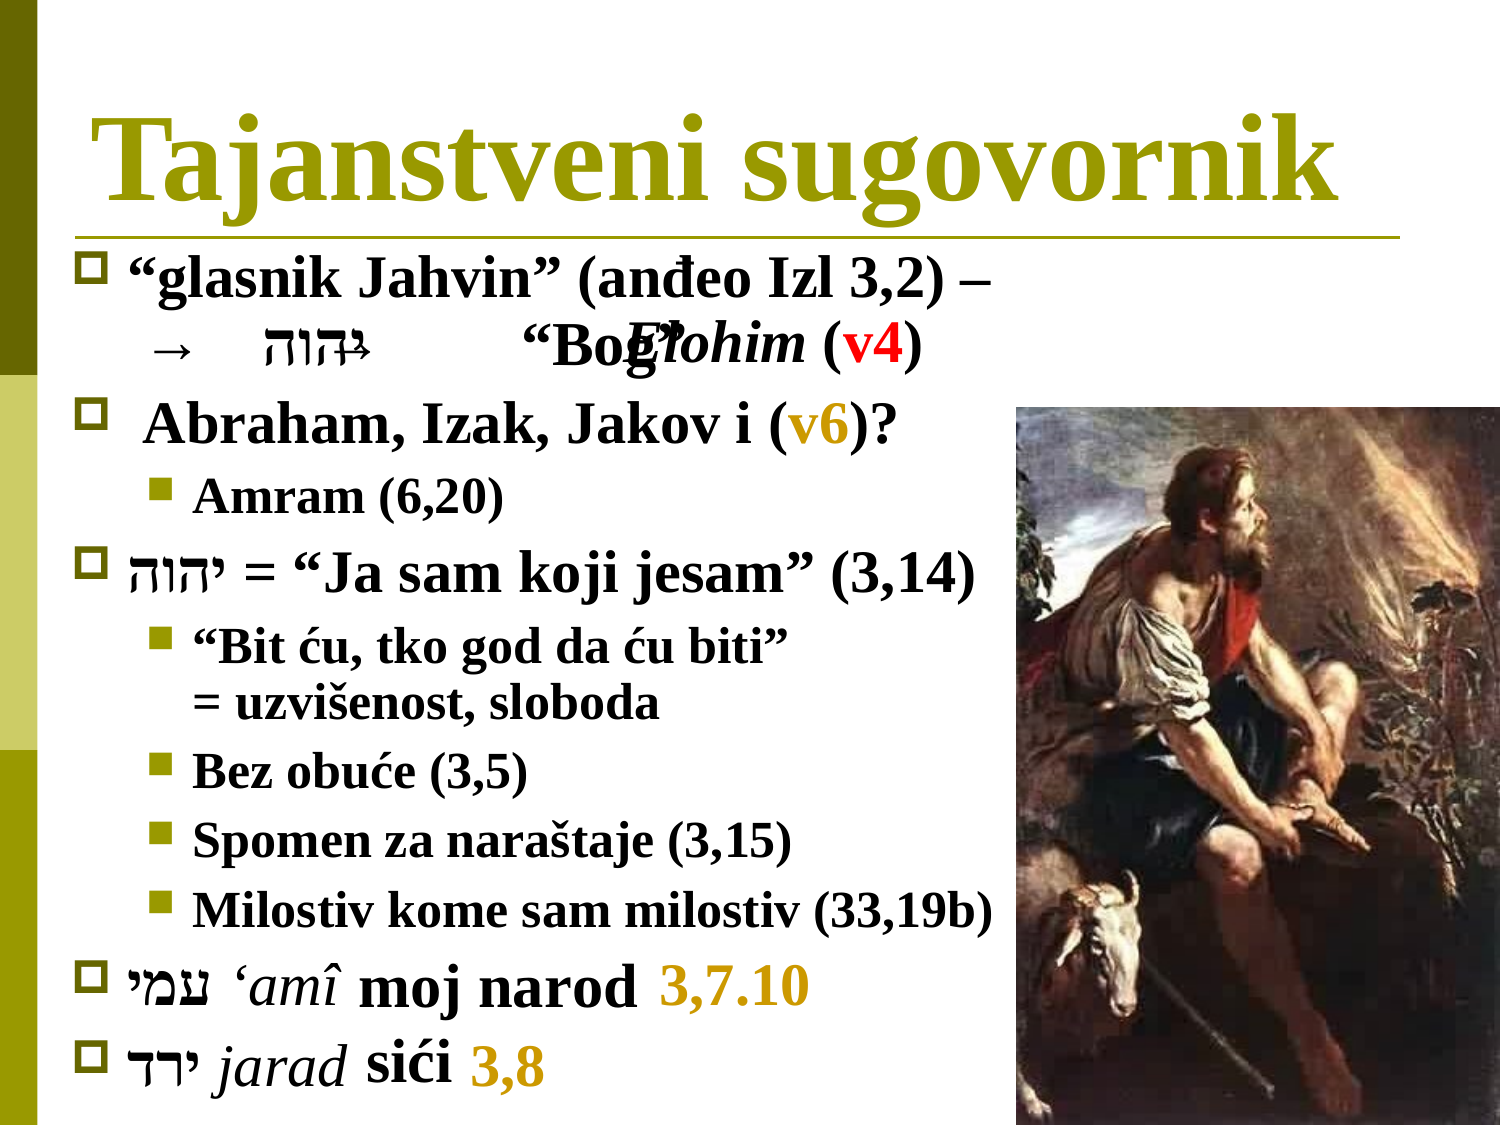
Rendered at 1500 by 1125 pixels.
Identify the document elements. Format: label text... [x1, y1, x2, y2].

text_box “Bog” [506, 295, 797, 386]
list “glasnik Jahvin” (anđeo Izl 3,2) – → → Elohim (v4) Abraham, Izak, Jakov i (v6)? Amram (6,20) יהוה = “Ja sam koji jesam” (3,14) “Bit ću, tko god da ću biti” = uzvišenost, sloboda Bez obuće (3,5) Spomen za naraštaje (3,15) Milostiv kome sam milostiv (33,19b) עמי ‘amî 3,7.10 ירד jarad 3,8 [55, 237, 1500, 1125]
text_box יהוה [247, 295, 506, 386]
title Tajanstveni sugovornik [75, 45, 1426, 233]
text_box moj narod [343, 937, 655, 1028]
text_box sići [351, 1012, 482, 1104]
picture [1016, 407, 1500, 1125]
